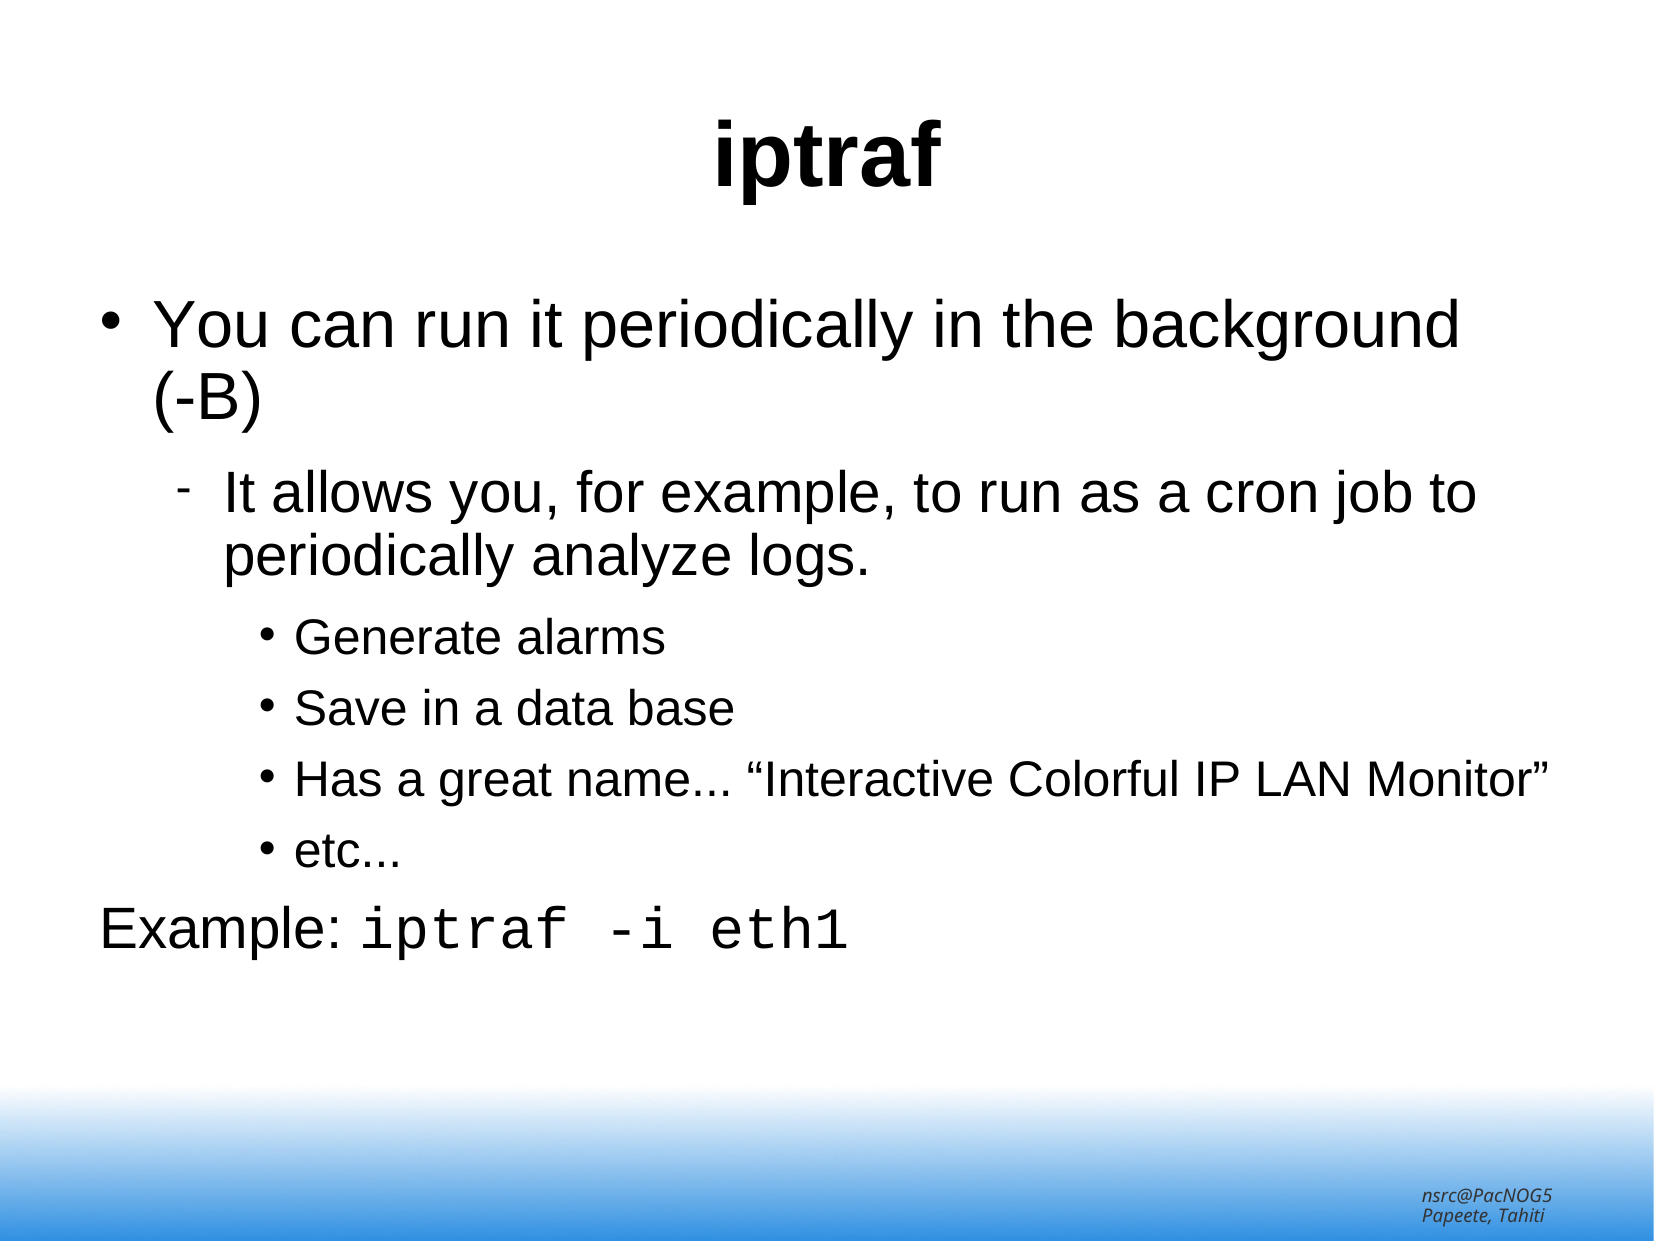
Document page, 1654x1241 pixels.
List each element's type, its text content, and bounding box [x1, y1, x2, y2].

list You can run it periodically in the background (-B) It allows you, for example, to run as a cron job to periodically analyze logs. Generate alarms Save in a data base Has a great name... “Interactive Colorful IP LAN Monitor” etc... Example: iptraf -i eth1 [82, 290, 1571, 1109]
picture [0, 1083, 1654, 1241]
title iptraf [82, 49, 1571, 257]
